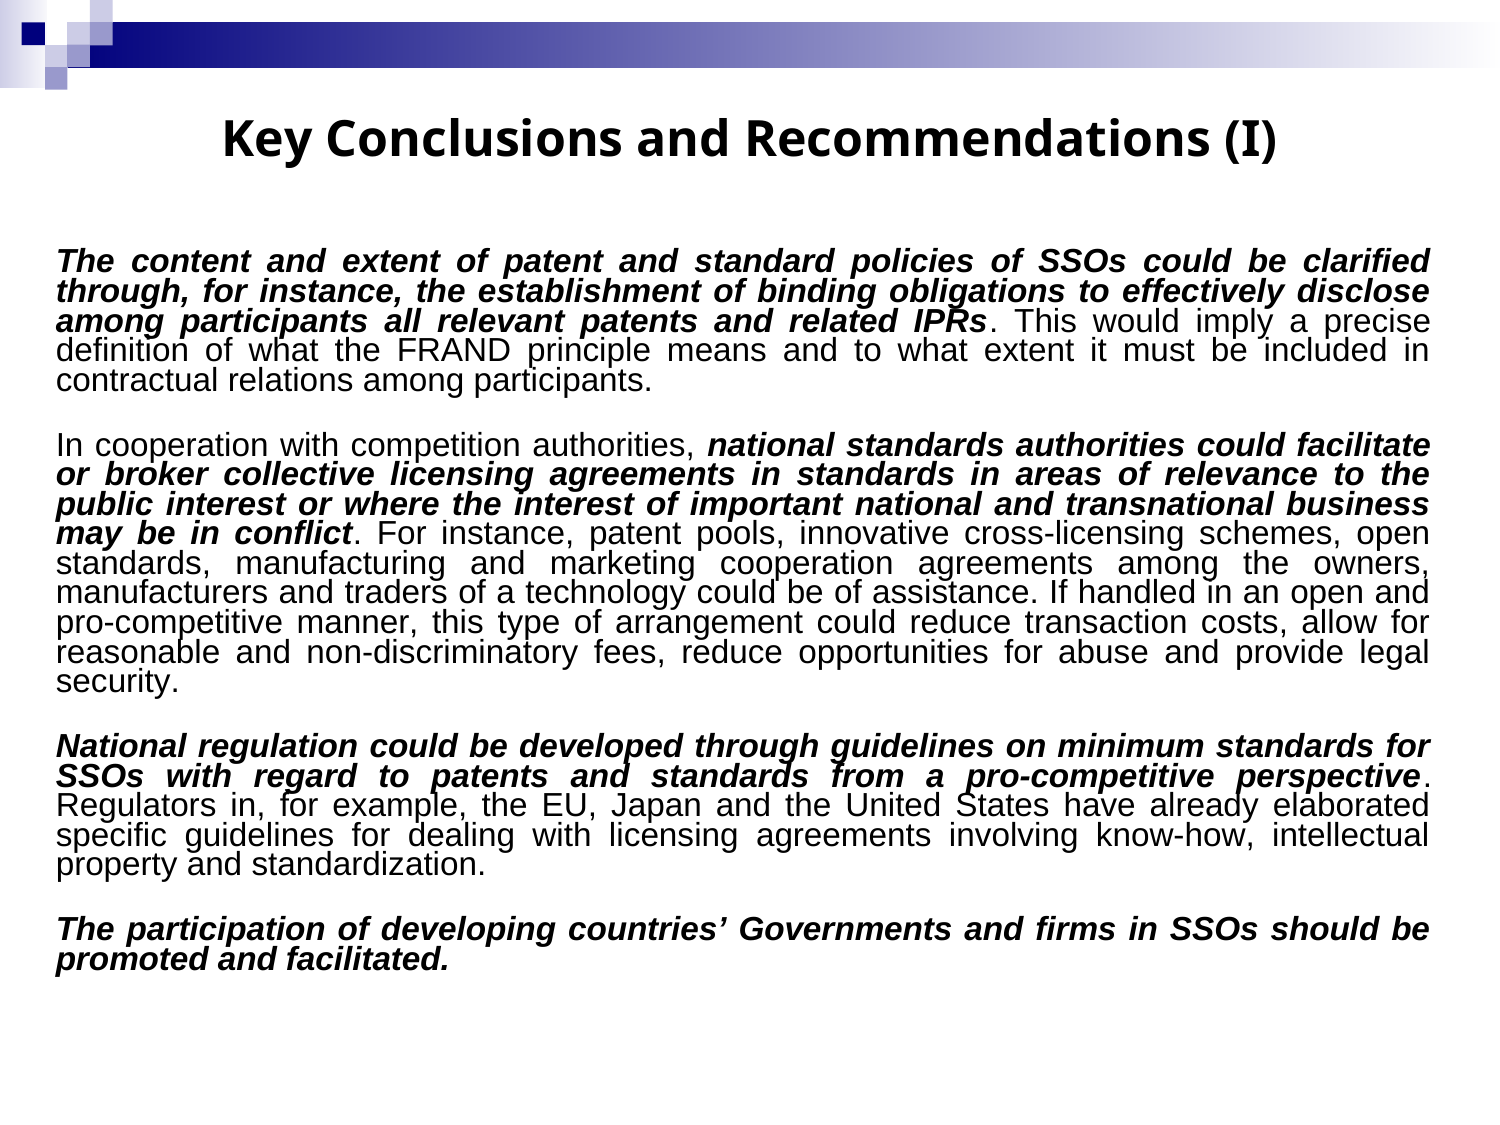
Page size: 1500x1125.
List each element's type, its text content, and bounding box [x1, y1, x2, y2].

title Key Conclusions and Recommendations (I) [75, 100, 1426, 175]
list The content and extent of patent and standard policies of SSOs could be clarified through, for instance, the establishment of binding obligations to effectively disclose among participants all relevant patents and related IPRs. This would imply a precise definition of what the FRAND principle means and to what extent it must be included in contractual relations among participants. In cooperation with competition authorities, national standards authorities could facilitate or broker collective licensing agreements in standards in areas of relevance to the public interest or where the interest of important national and transnational business may be in conflict. For instance, patent pools, innovative cross-licensing schemes, open standards, manufacturing and marketing cooperation agreements among the owners, manufacturers and traders of a technology could be of assistance. If handled in an open and pro-competitive manner, this type of arrangement could reduce transaction costs, allow for reasonable and non-discriminatory fees, reduce opportunities for abuse and provide legal security. National regulation could be developed through guidelines on minimum standards for SSOs with regard to patents and standards from a pro-competitive perspective. Regulators in, for example, the EU, Japan and the United States have already elaborated specific guidelines for dealing with licensing agreements involving know-how, intellectual property and standardization. The participation of developing countries’ Governments and firms in SSOs should be promoted and facilitated. [41, 196, 1447, 1095]
